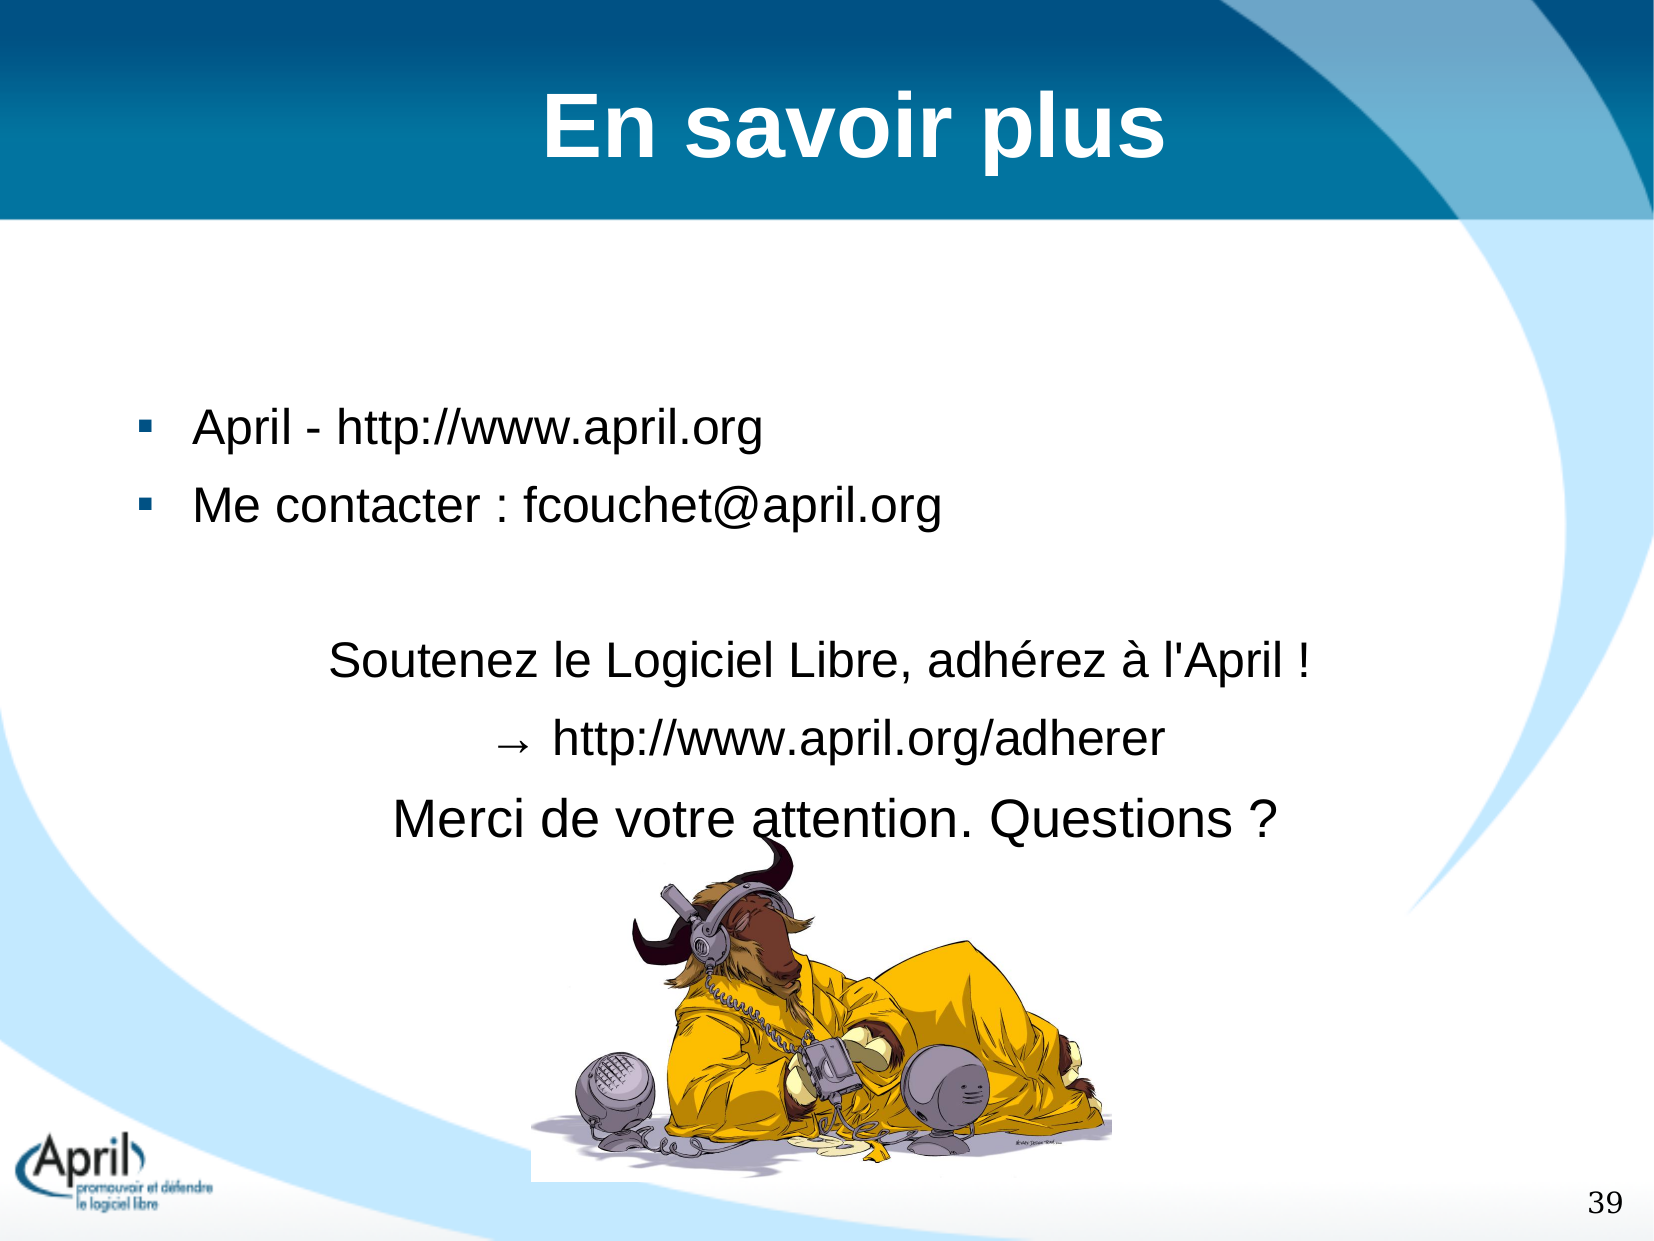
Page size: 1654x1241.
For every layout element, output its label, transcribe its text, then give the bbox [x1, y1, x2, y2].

list April - http://www.april.org Me contacter : fcouchet@april.org Soutenez le Logiciel Libre, adhérez à l'April ! → http://www.april.org/adherer Merci de votre attention. Questions ? [121, 321, 1534, 1103]
title En savoir plus [118, 22, 1531, 230]
picture [0, 0, 1654, 1241]
